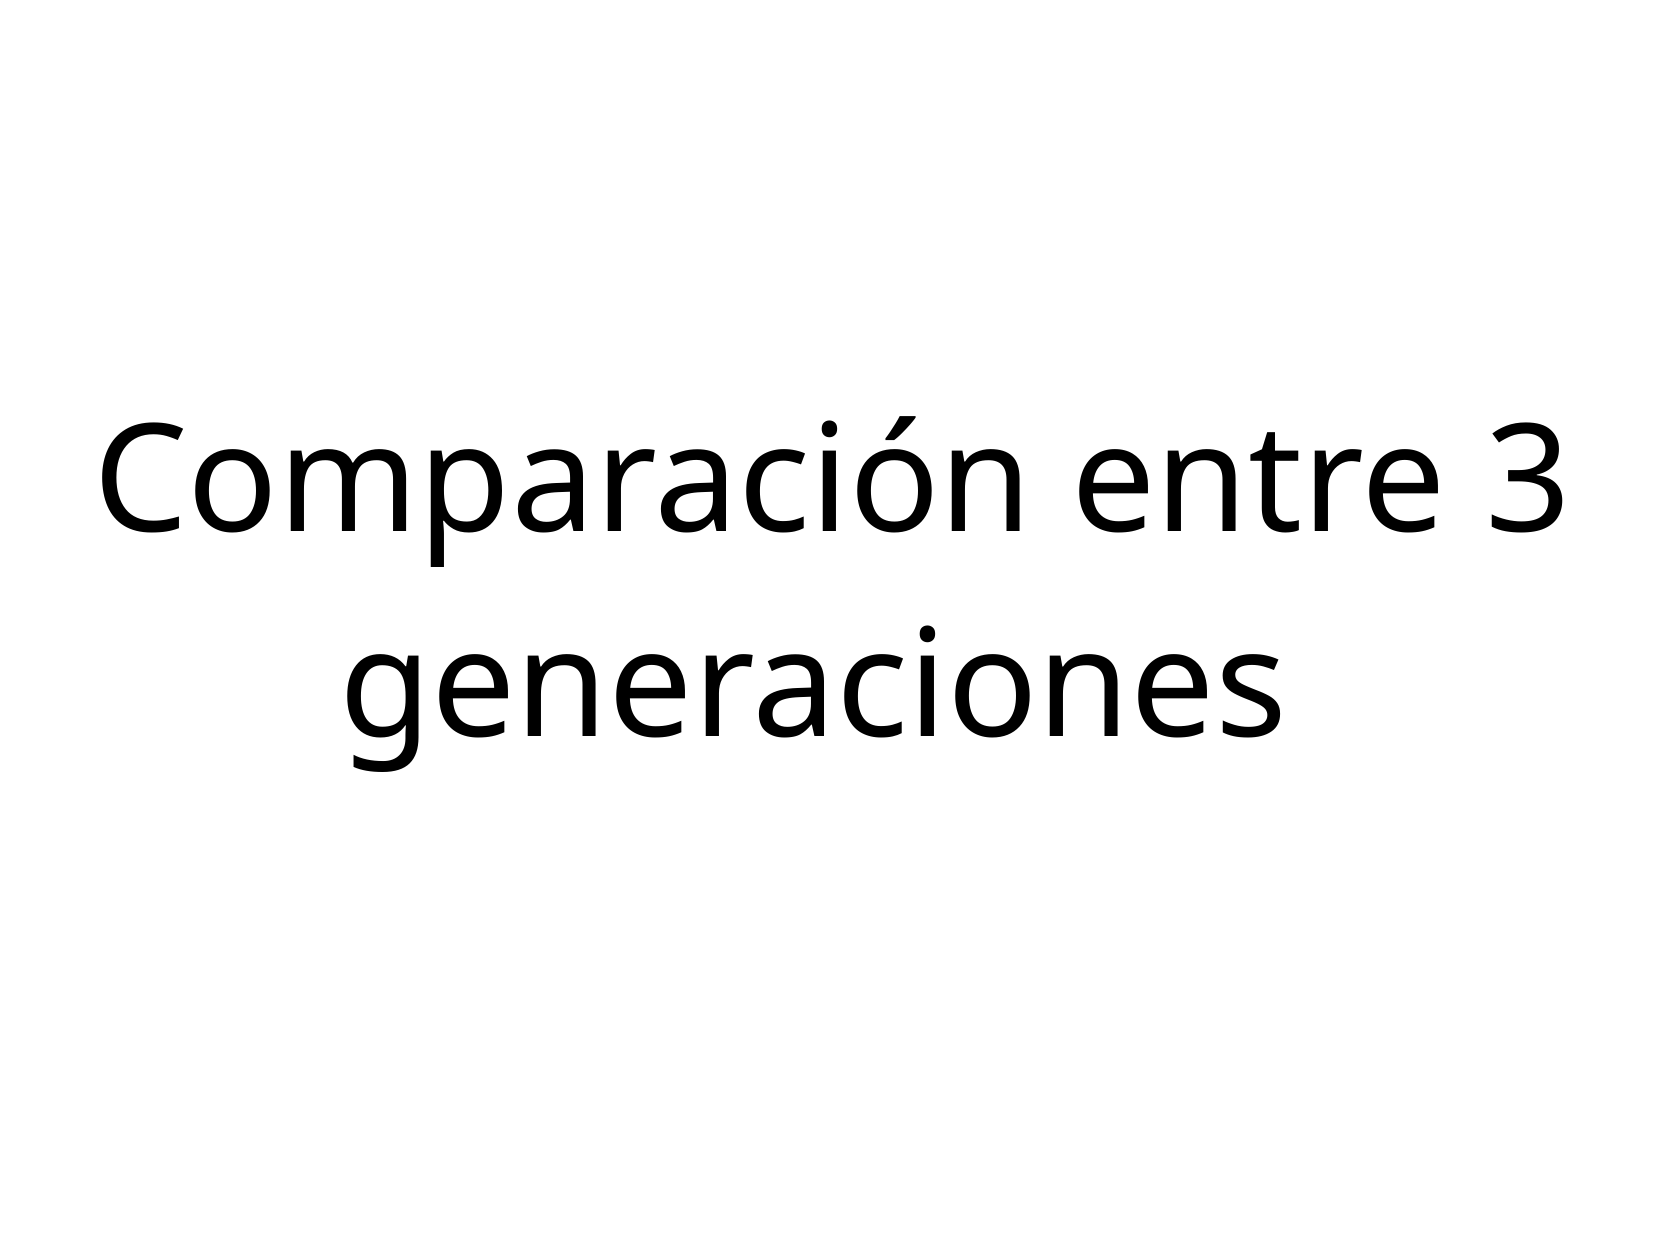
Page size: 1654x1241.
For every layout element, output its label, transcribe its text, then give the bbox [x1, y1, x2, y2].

title Comparación entre 3 generaciones [29, 206, 1636, 945]
